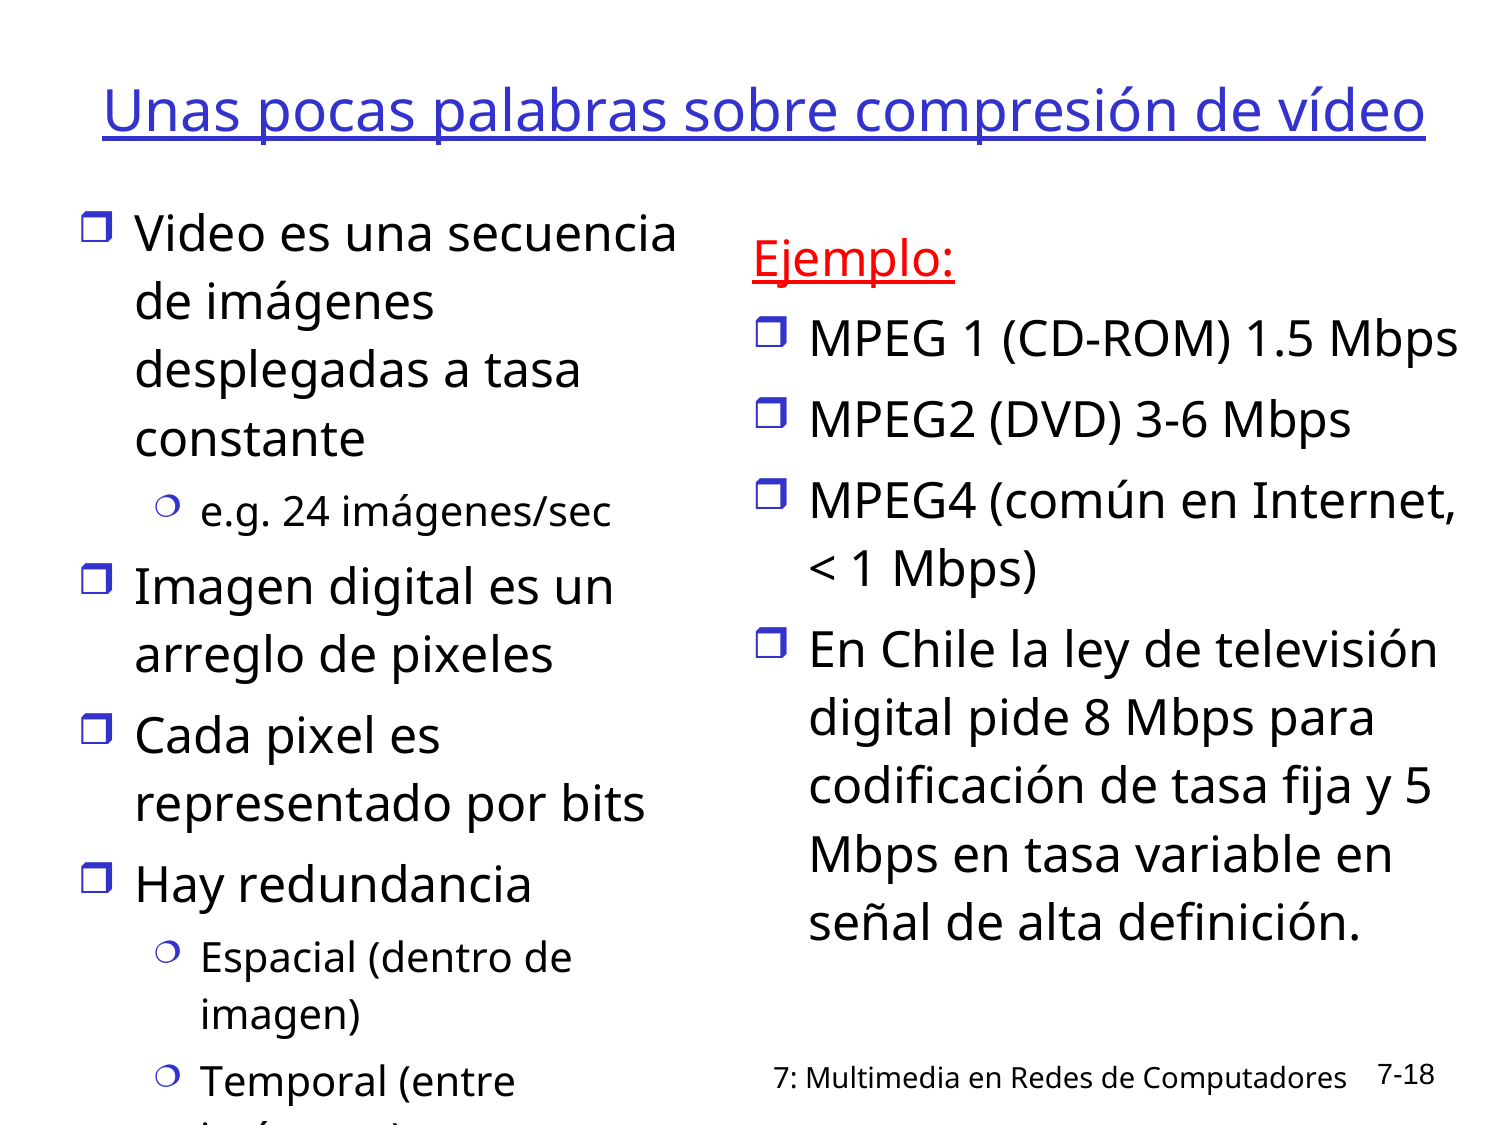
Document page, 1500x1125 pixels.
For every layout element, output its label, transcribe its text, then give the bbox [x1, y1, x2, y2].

title Unas pocas palabras sobre compresión de vídeo [87, 33, 1460, 185]
list Video es una secuencia de imágenes desplegadas a tasa constante e.g. 24 imágenes/sec Imagen digital es un arreglo de pixeles Cada pixel es representado por bits Hay redundancia Espacial (dentro de imagen) Temporal (entre imágenes) [63, 190, 713, 1105]
list Ejemplo: MPEG 1 (CD-ROM) 1.5 Mbps MPEG2 (DVD) 3-6 Mbps MPEG4 (común en Internet, < 1 Mbps) En Chile la ley de televisión digital pide 8 Mbps para codificación de tasa fija y 5 Mbps en tasa variable en señal de alta definición. [737, 215, 1500, 1045]
